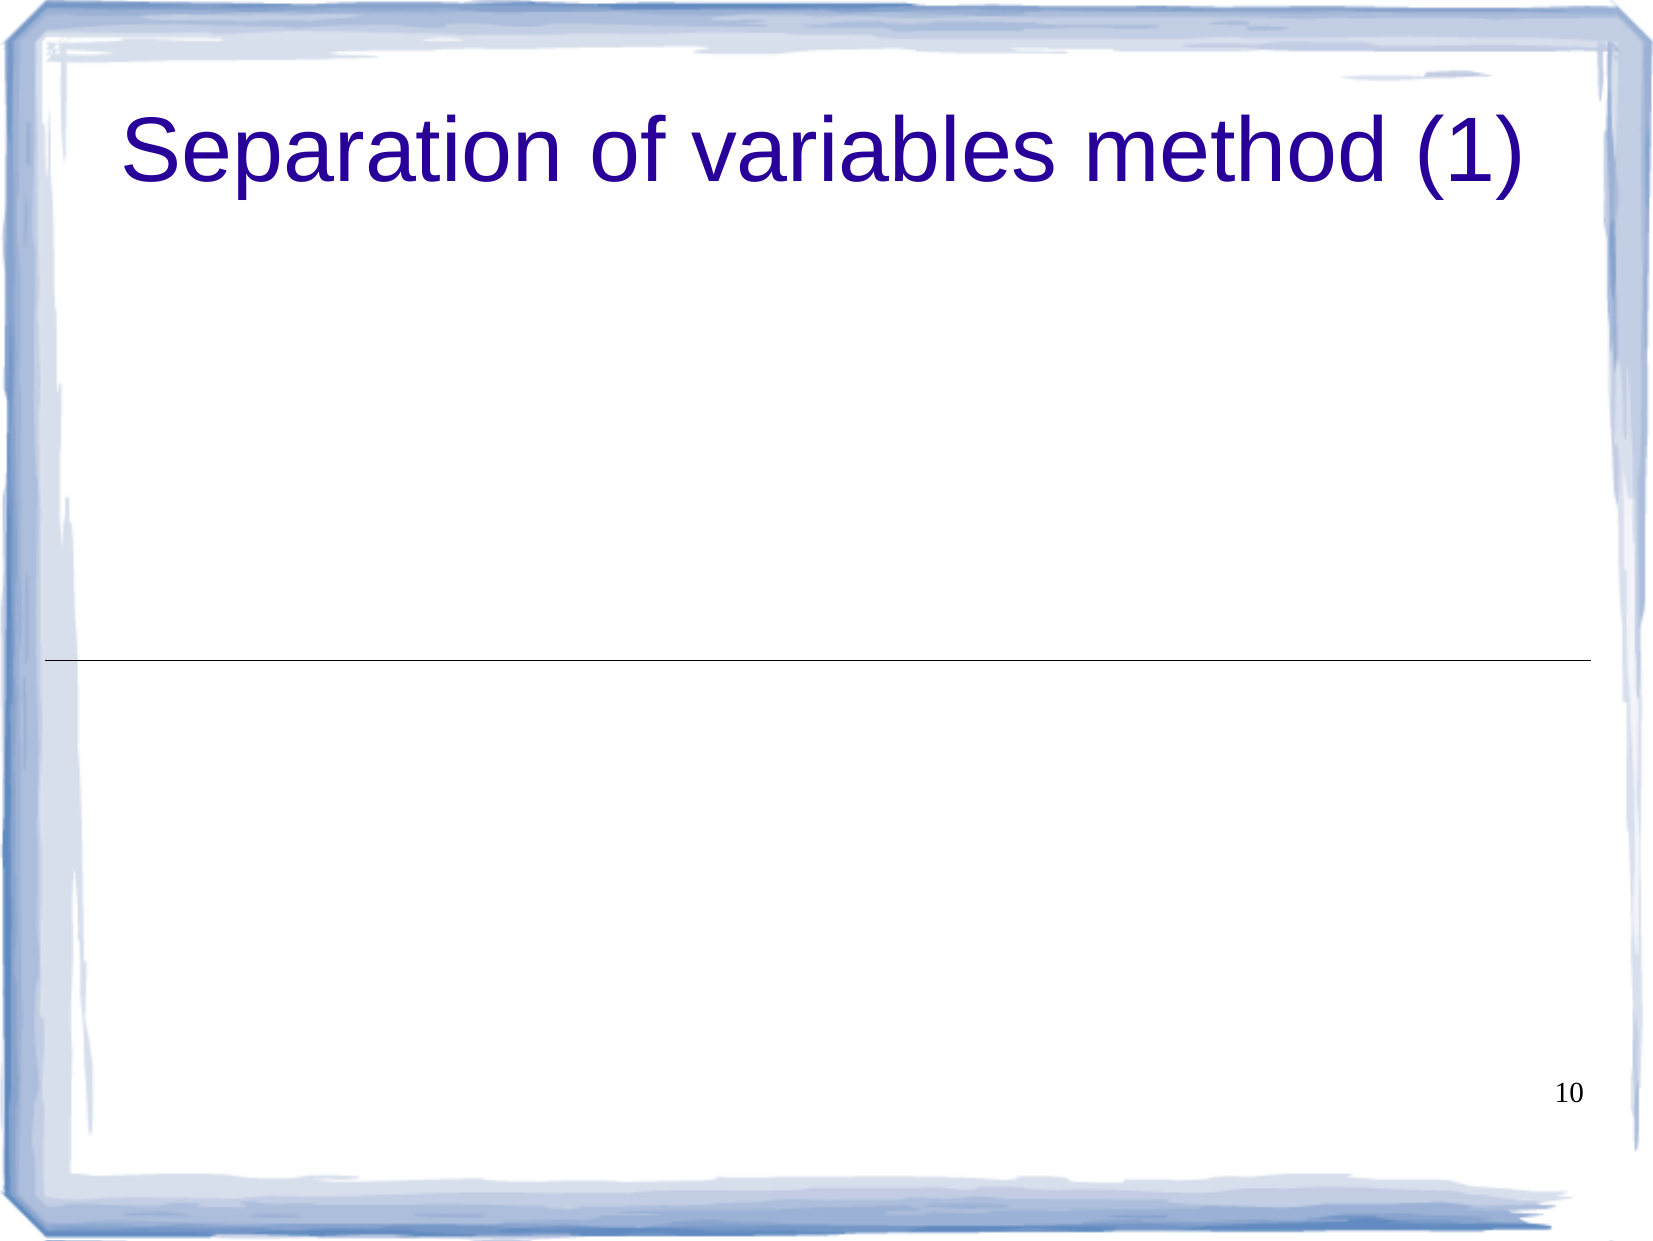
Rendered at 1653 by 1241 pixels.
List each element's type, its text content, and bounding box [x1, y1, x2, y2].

picture [0, 0, 1653, 1241]
title Separation of variables method (1) [82, 49, 1567, 253]
